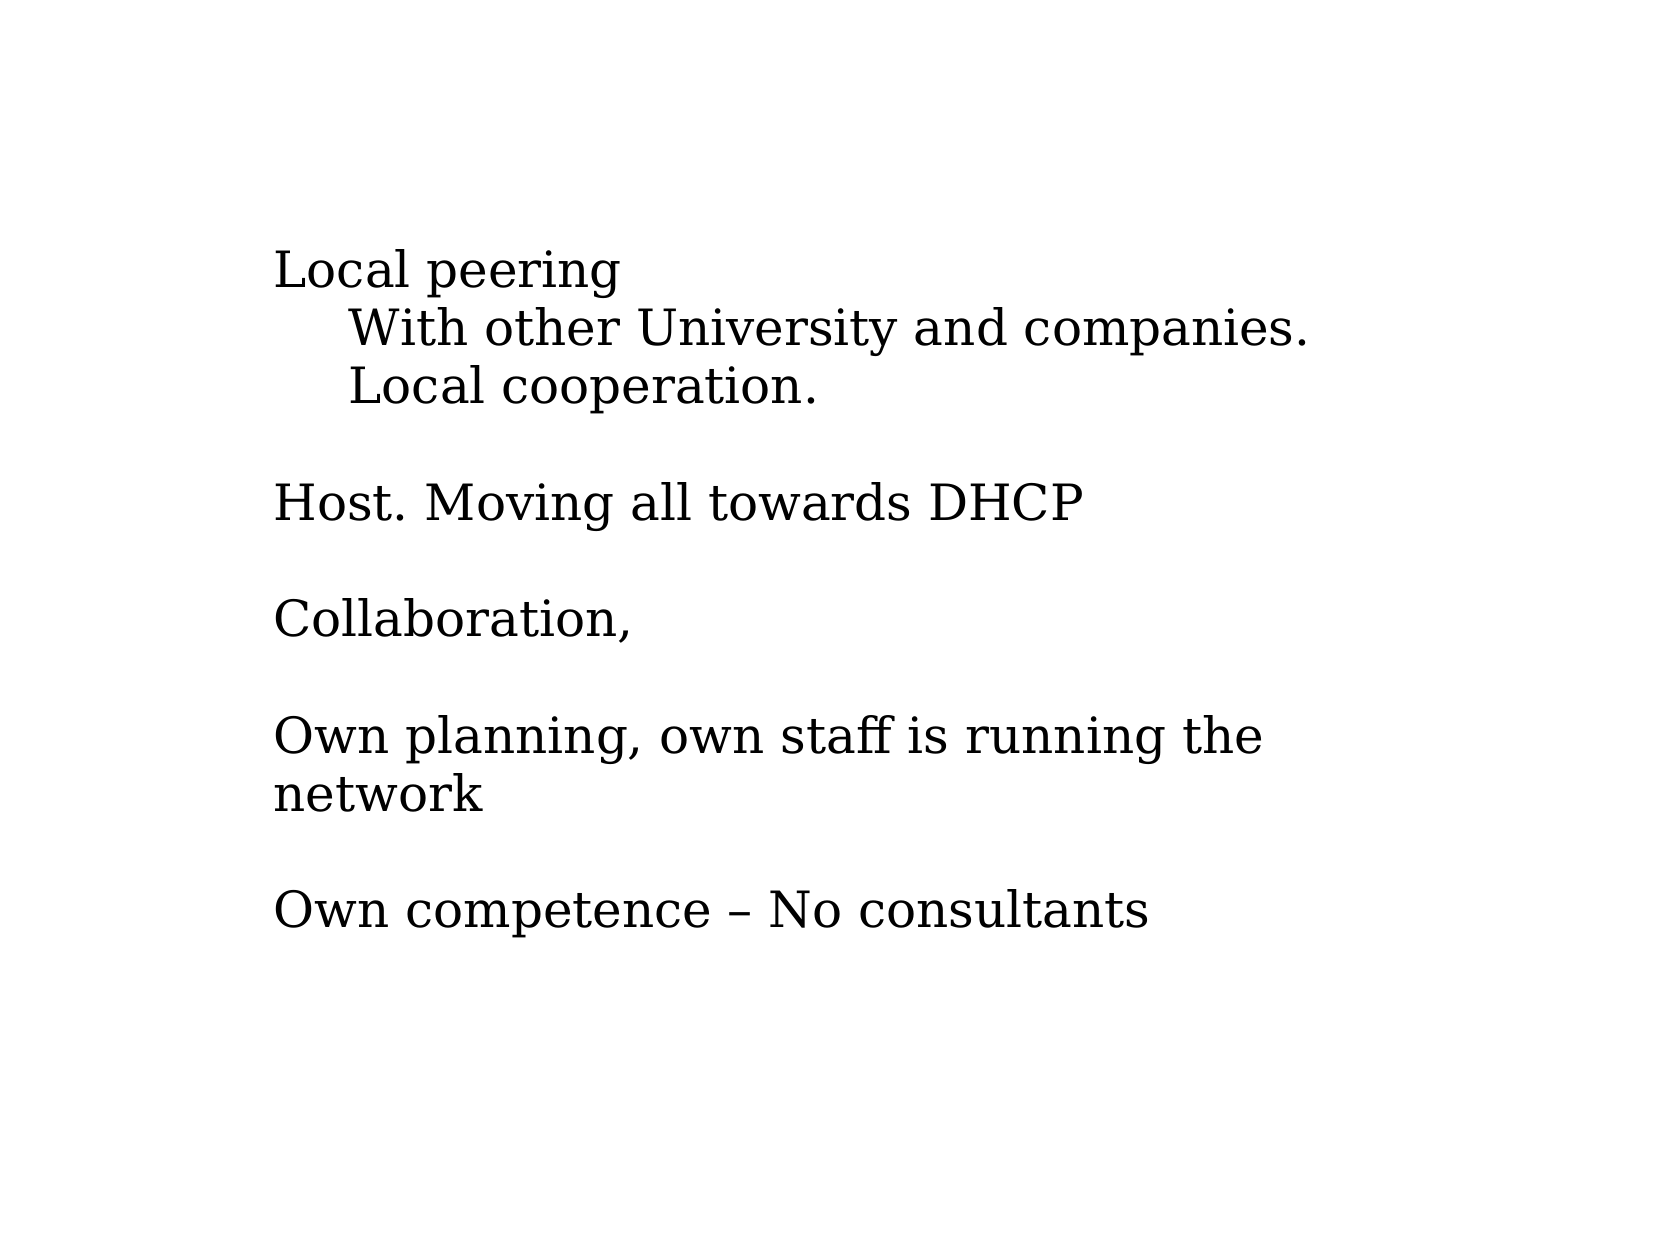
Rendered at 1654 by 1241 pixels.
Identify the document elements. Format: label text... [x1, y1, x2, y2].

text_box Local peering With other University and companies. Local cooperation. Host. Moving all towards DHCP Collaboration, Own planning, own staff is running the network Own competence – No consultants [273, 240, 1444, 1118]
